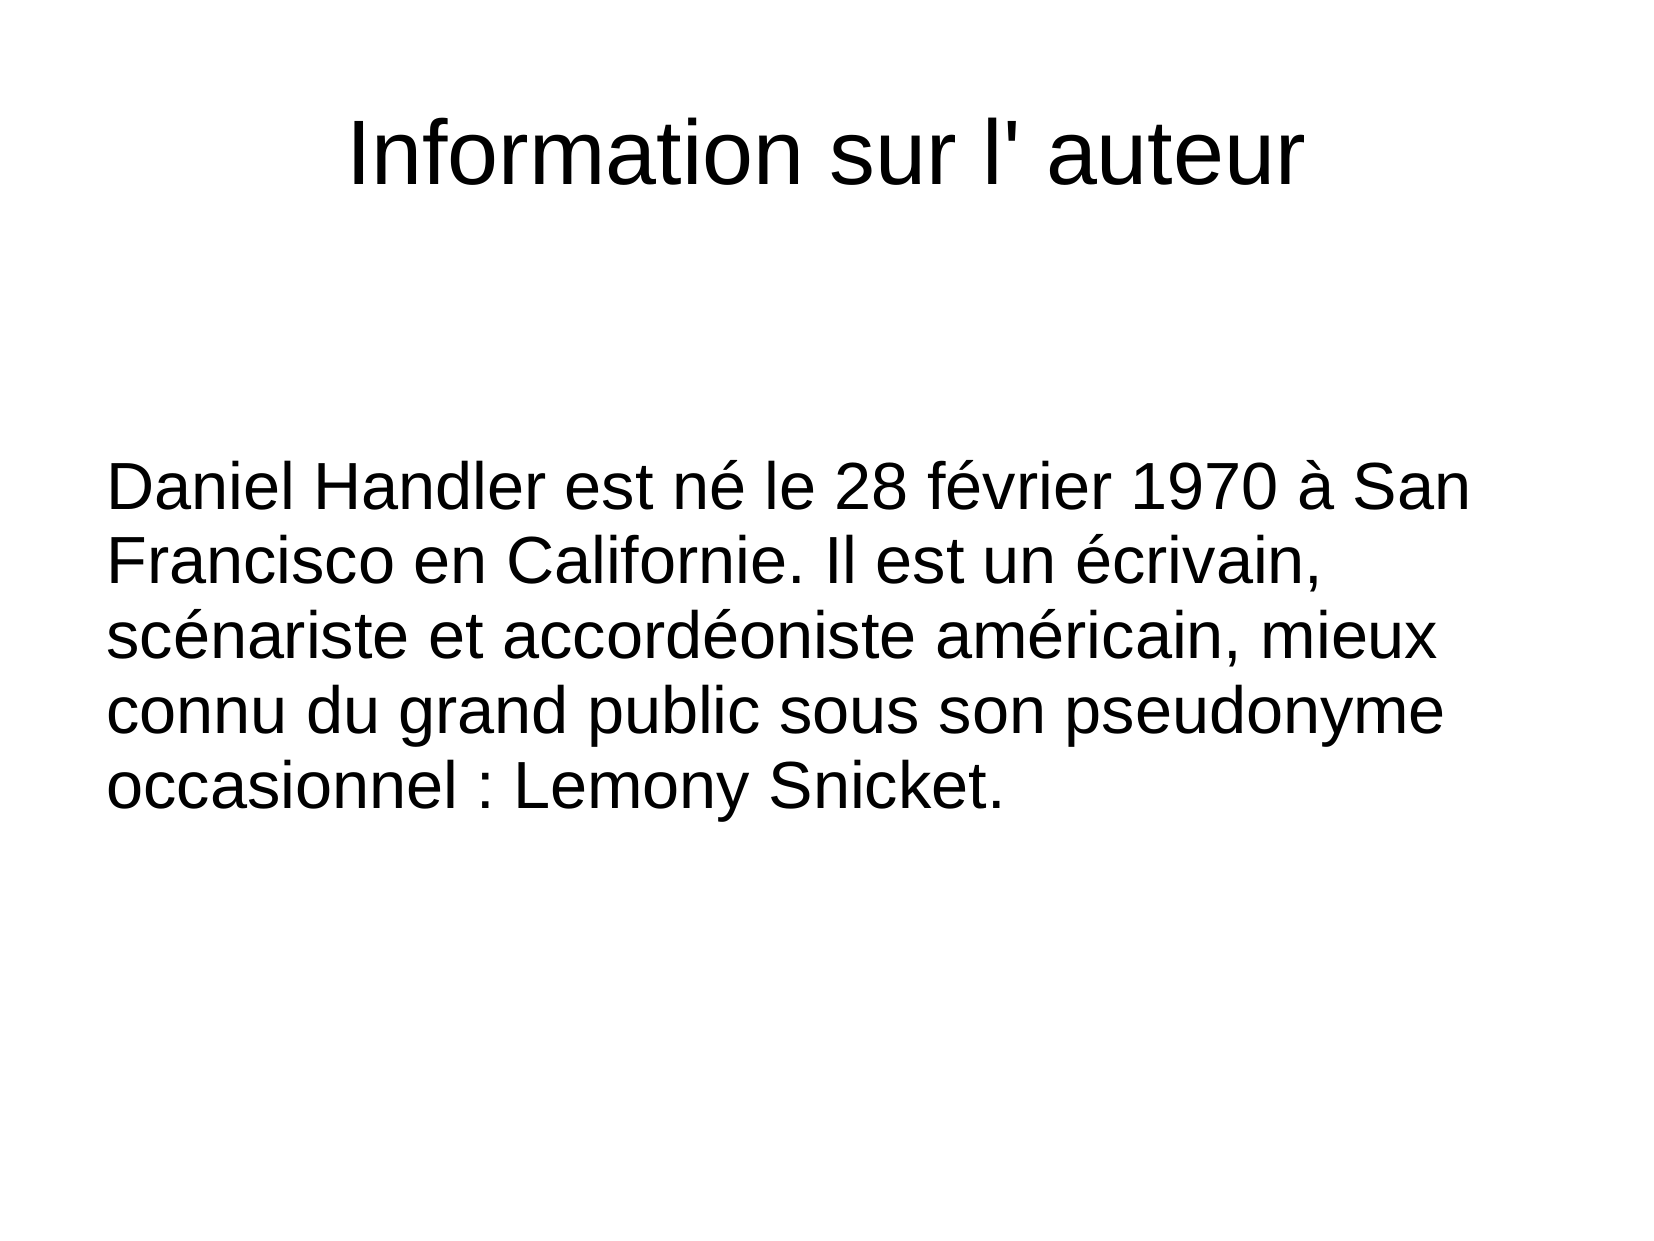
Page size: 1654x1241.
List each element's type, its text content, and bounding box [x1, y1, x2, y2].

title Information sur l' auteur [82, 49, 1571, 257]
list Daniel Handler est né le 28 février 1970 à San Francisco en Californie. Il est un écrivain, scénariste et accordéoniste américain, mieux connu du grand public sous son pseudonyme occasionnel : Lemony Snicket. [106, 448, 1595, 950]
